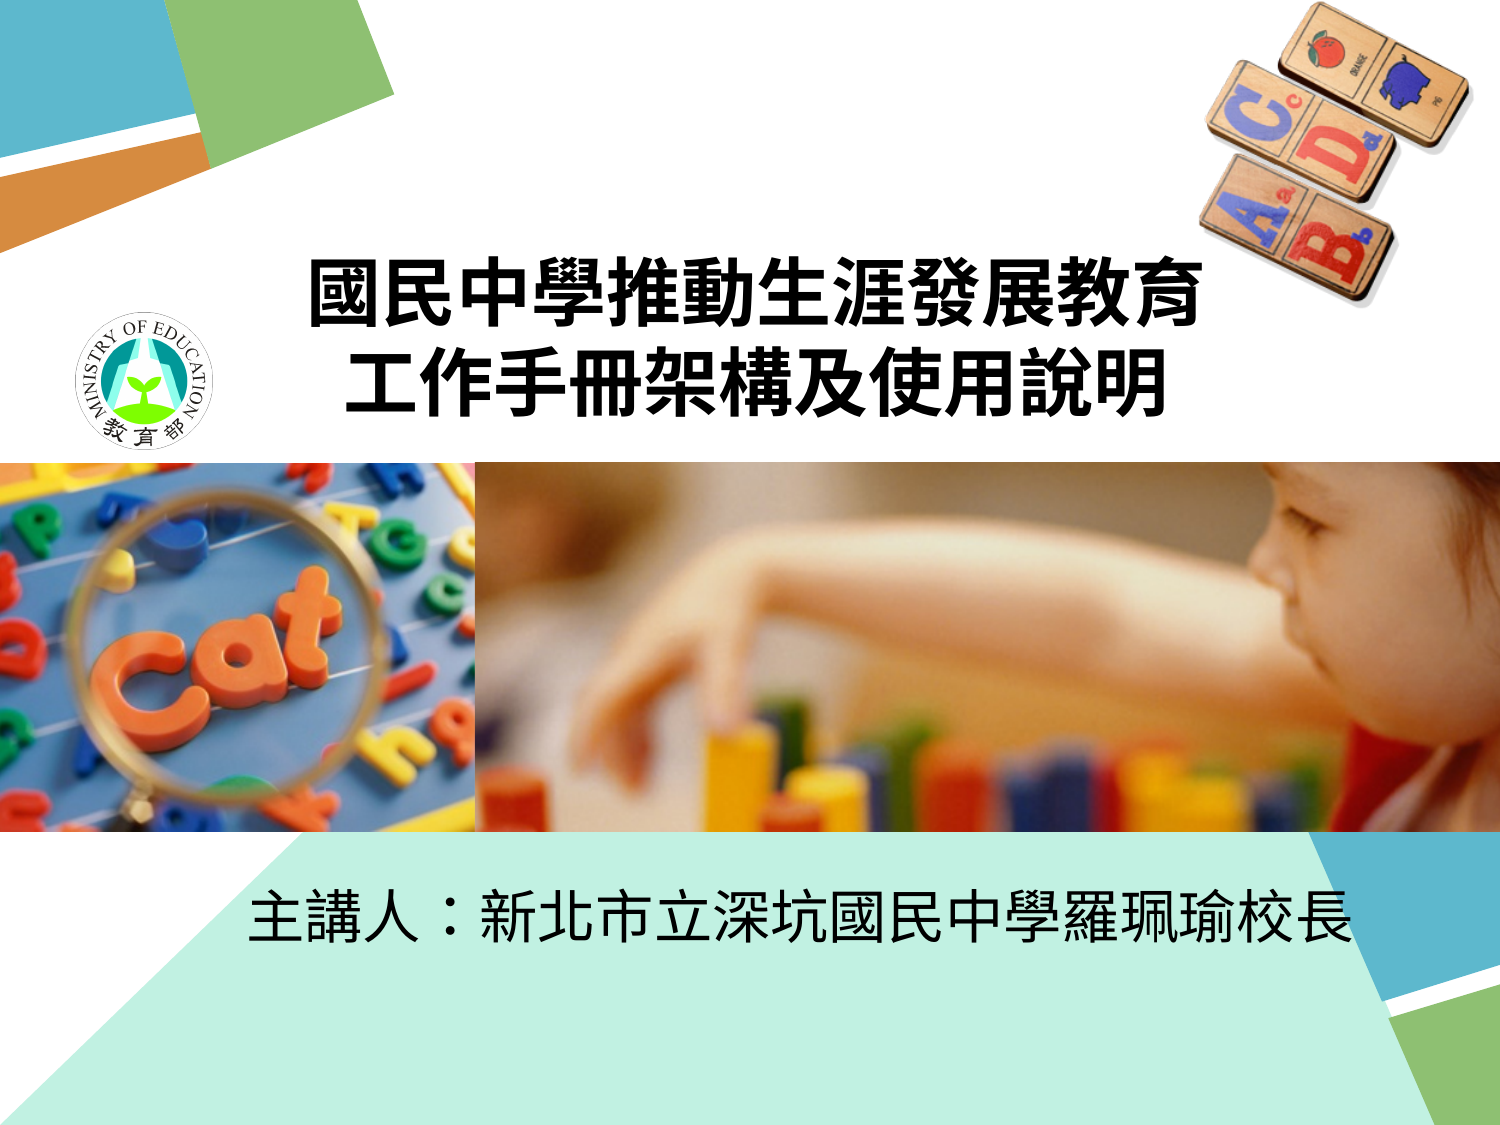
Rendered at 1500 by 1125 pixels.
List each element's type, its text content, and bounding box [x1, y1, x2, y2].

text_box 主講人：新北市立深坑國民中學羅珮瑜校長 [224, 837, 1375, 1013]
text_box 國民中學推動生涯發展教育 工作手冊架構及使用說明 [200, 237, 1313, 433]
picture [75, 312, 213, 450]
picture [0, 462, 1500, 832]
picture [1194, 0, 1476, 311]
